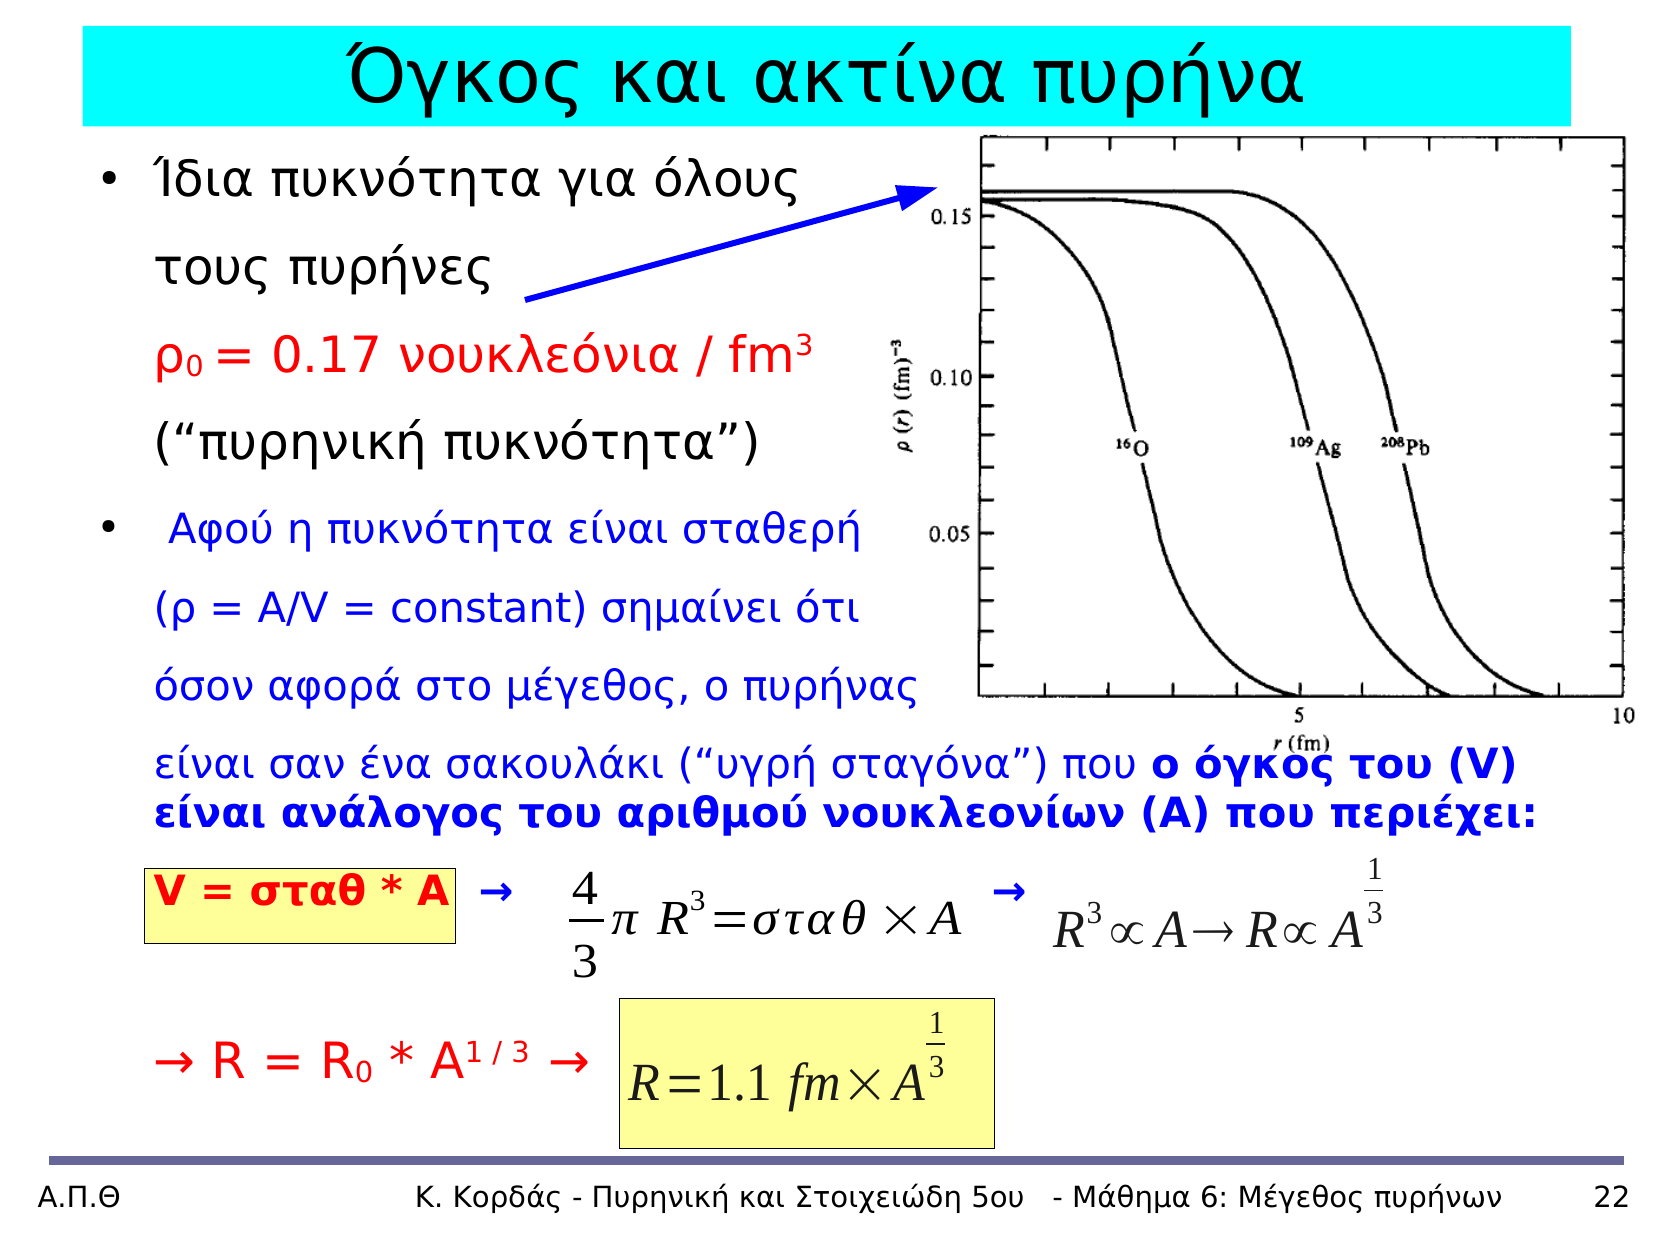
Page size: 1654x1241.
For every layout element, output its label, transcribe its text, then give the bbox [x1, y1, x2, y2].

picture [881, 128, 1638, 759]
list Ίδια πυκνότητα για όλους τους πυρήνες ρ0 = 0.17 νουκλεόνια / fm3 (“πυρηνική πυκνότητα”) Αφού η πυκνότητα είναι σταθερή (ρ = A/V = constant) σημαίνει ότι όσον αφορά στο μέγεθος, ο πυρήνας είναι σαν ένα σακουλάκι (“υγρή σταγόνα”) που ο όγκος του (V) είναι ανάλογος του αριθμού νουκλεονίων (A) που περιέχει: V = σταθ * A → → → R = R0 * A1 / 3 → [82, 150, 1571, 1130]
chart [612, 1002, 959, 1118]
text_box [619, 998, 995, 1149]
chart [1037, 849, 1398, 964]
chart [552, 851, 975, 991]
title Όγκος και ακτίνα πυρήνα [82, 25, 1571, 127]
